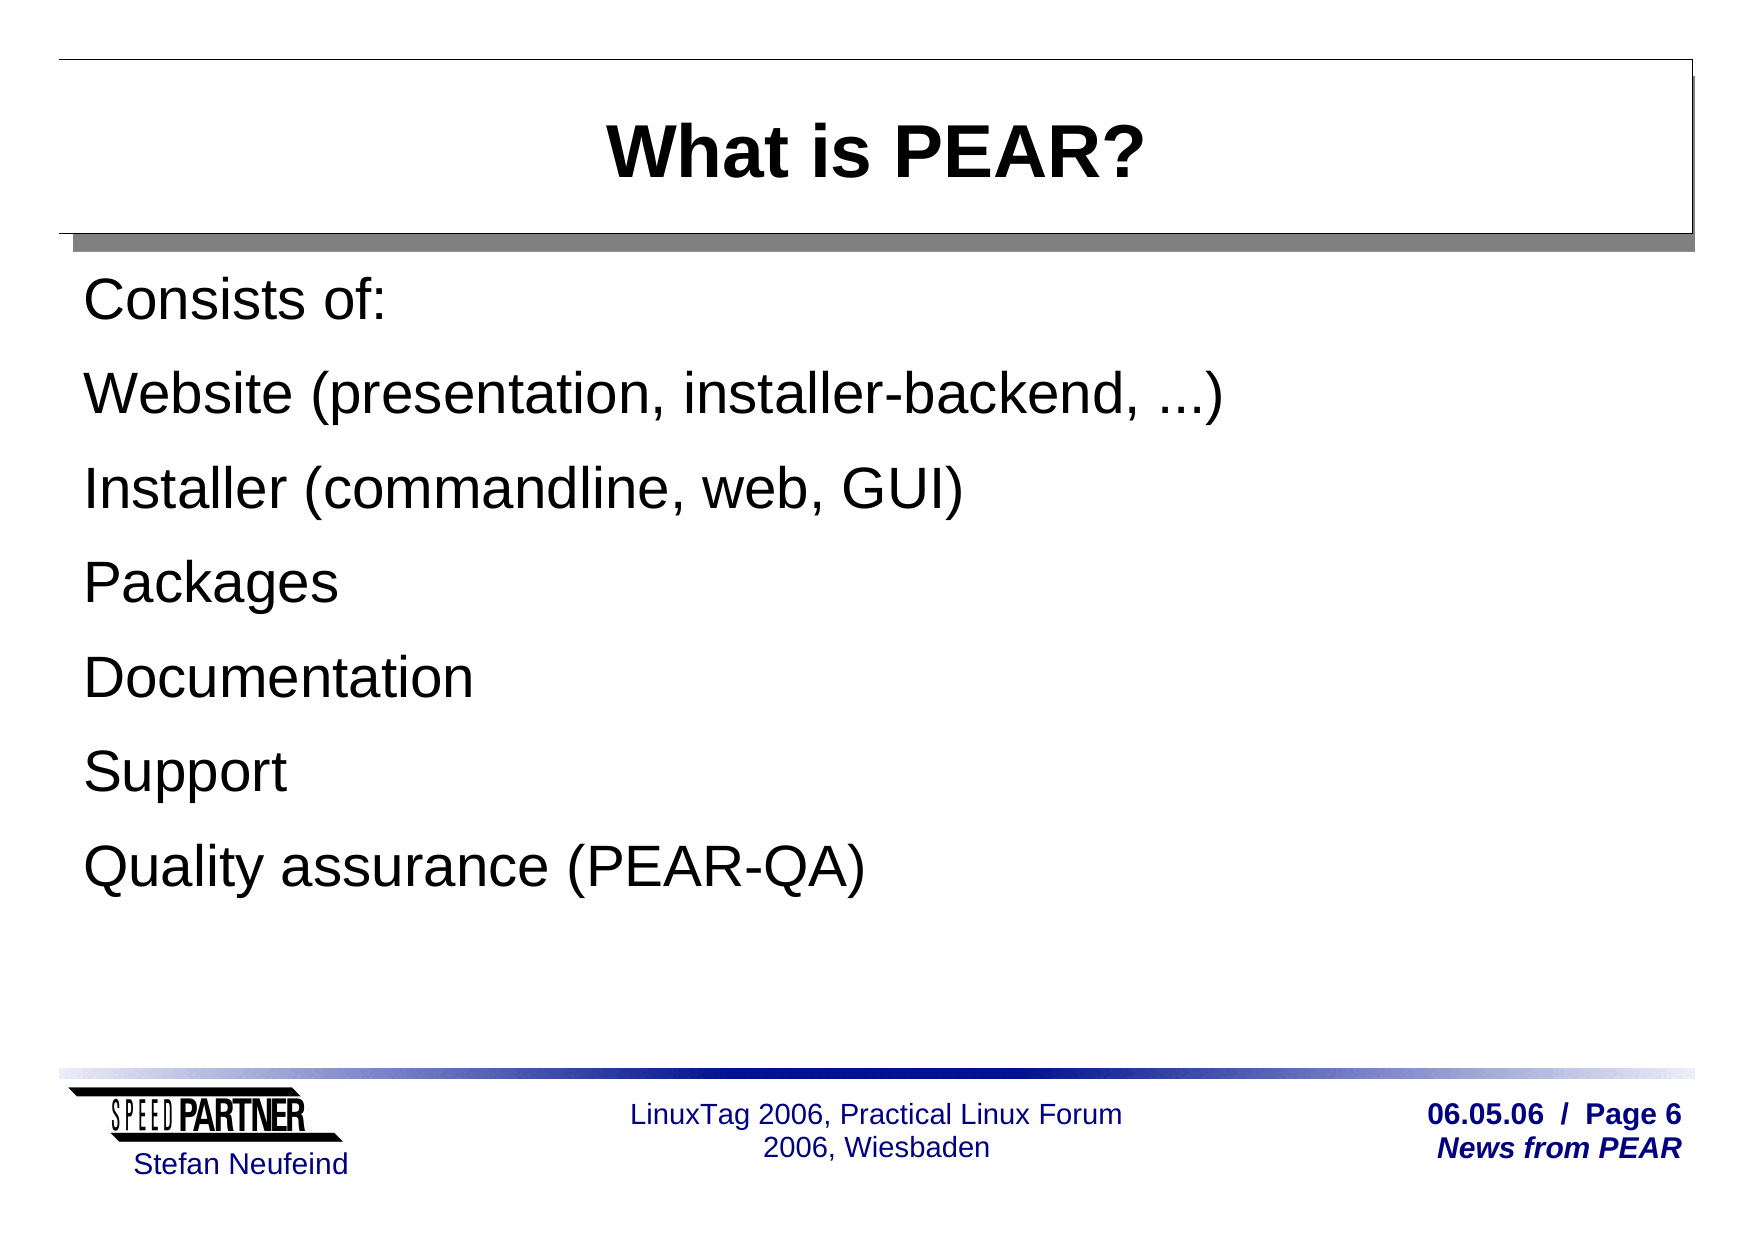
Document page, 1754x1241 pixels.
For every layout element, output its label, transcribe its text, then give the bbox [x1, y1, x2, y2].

title What is PEAR? [59, 59, 1695, 244]
picture [59, 1068, 1695, 1079]
picture [64, 1082, 348, 1146]
list Consists of: Website (presentation, installer-backend, ...) Installer (commandline, web, GUI) Packages Documentation Support Quality assurance (PEAR-QA) [71, 266, 1695, 1049]
